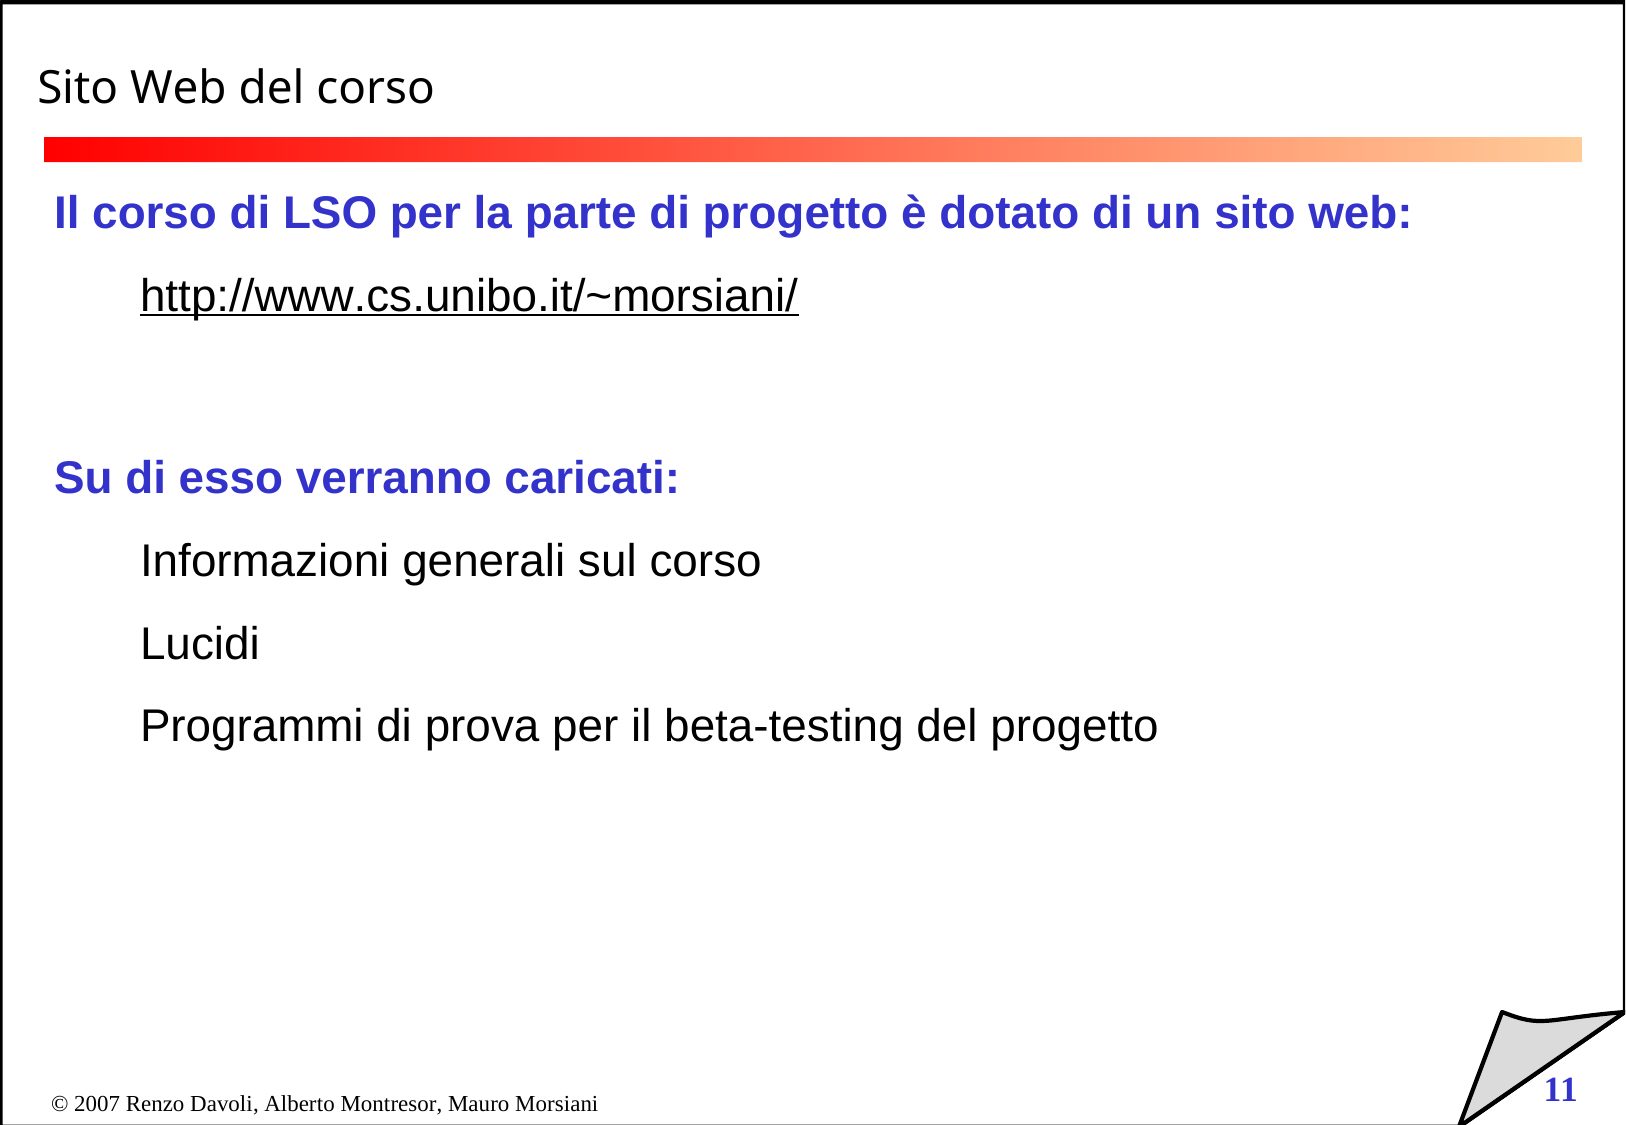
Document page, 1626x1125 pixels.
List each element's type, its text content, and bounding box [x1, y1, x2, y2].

title Sito Web del corso [37, 44, 1588, 131]
list Il corso di LSO per la parte di progetto è dotato di un sito web: http://www.cs.unibo.it/~morsiani/ Su di esso verranno caricati: Informazioni generali sul corso Lucidi Programmi di prova per il beta-testing del progetto [54, 187, 1571, 1080]
